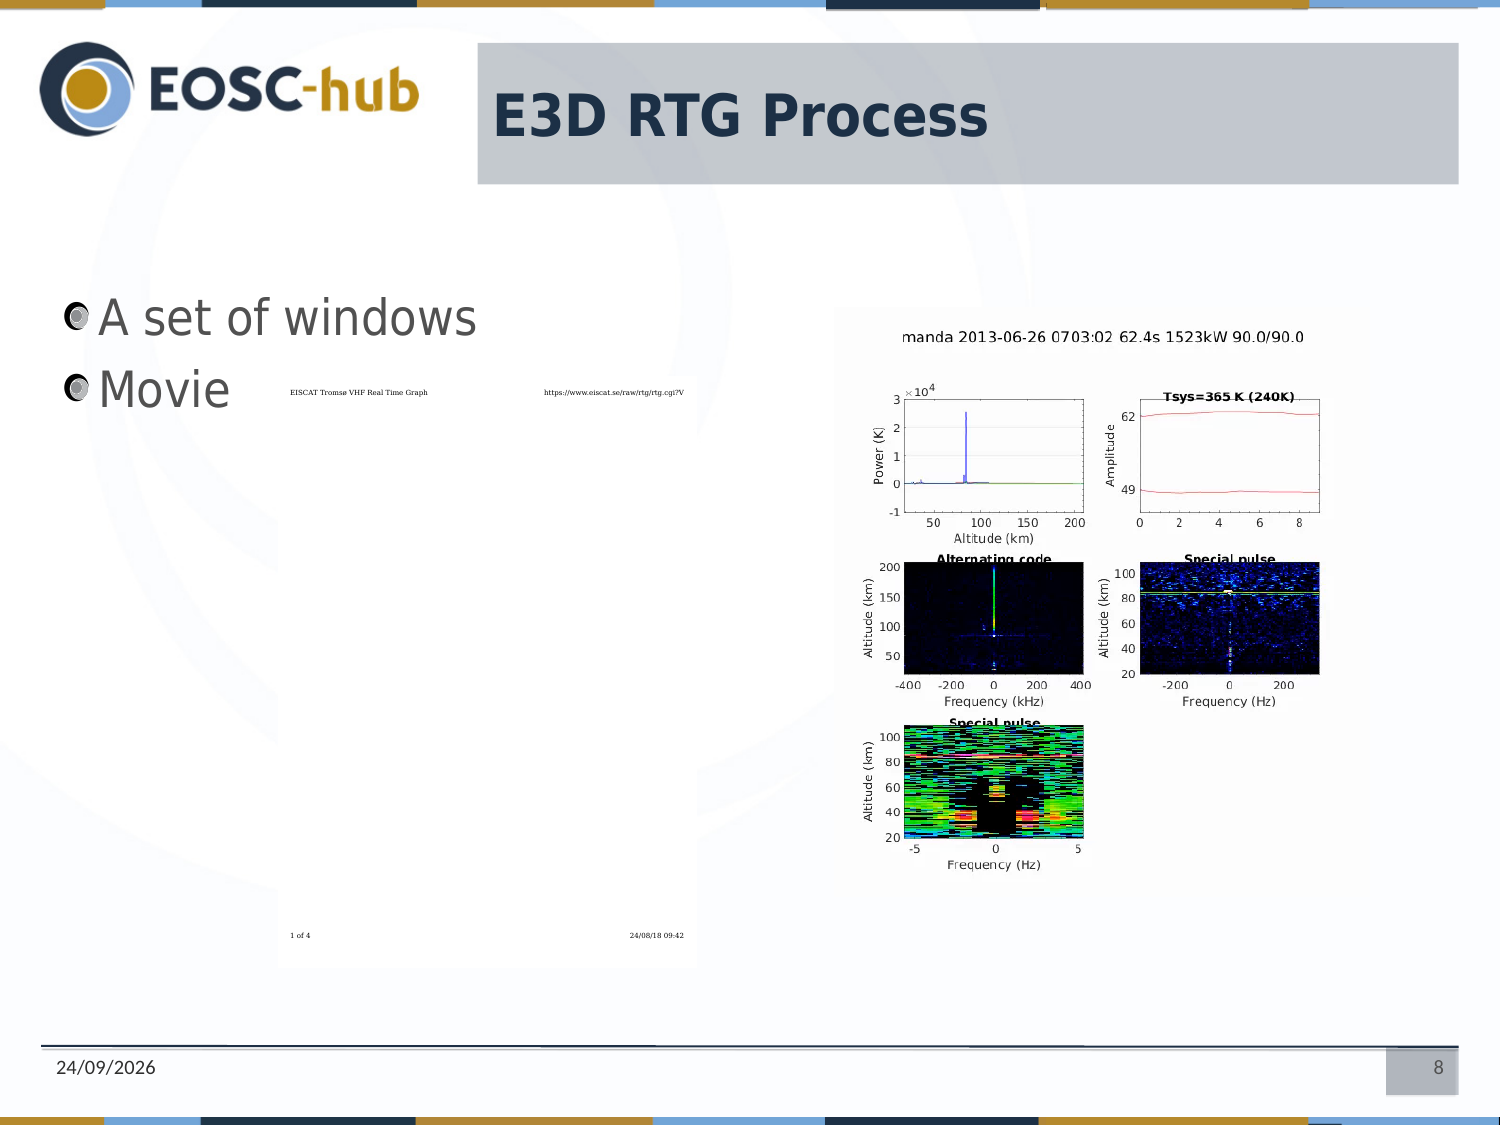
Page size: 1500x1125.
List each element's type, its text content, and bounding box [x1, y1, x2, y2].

text_box [833, 307, 1371, 898]
slide_number <number> [1074, 1046, 1459, 1094]
slide_number 09/05/2019 [41, 1046, 392, 1094]
list A set of windows Movie [41, 278, 650, 1075]
picture [0, 0, 1500, 1125]
list E3D RTG Process [477, 42, 1459, 185]
